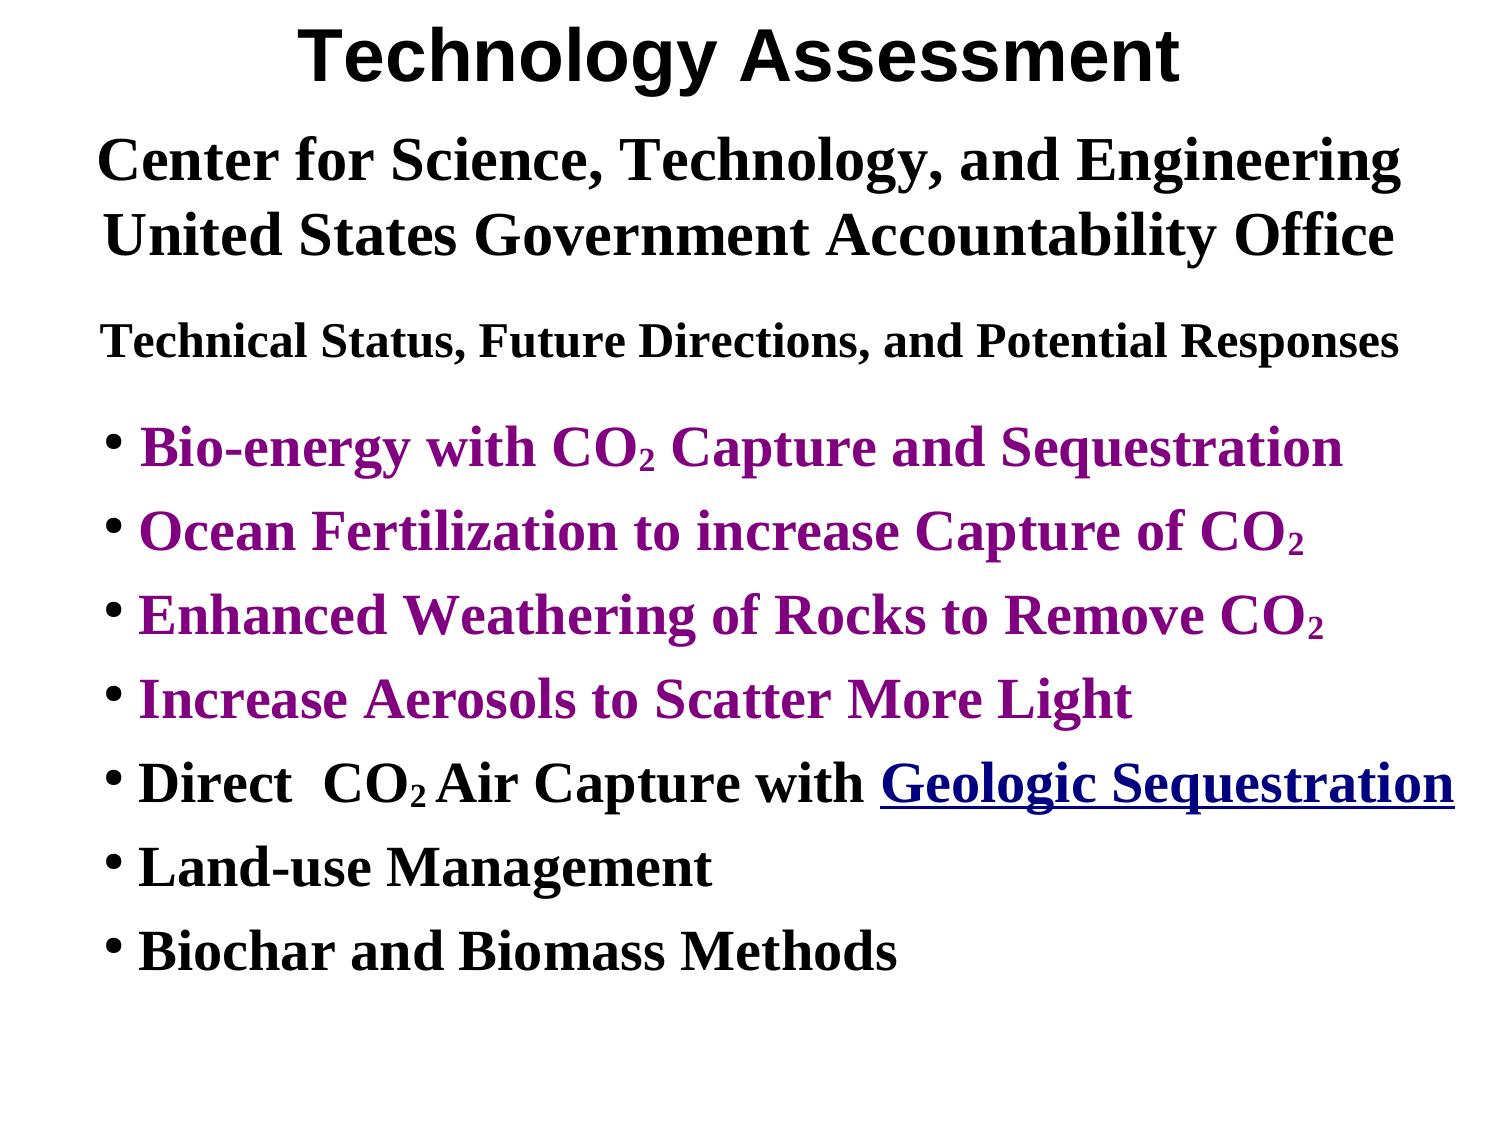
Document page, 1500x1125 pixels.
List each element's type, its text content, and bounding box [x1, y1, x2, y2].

text_box Bio-energy with CO2 Capture and Sequestration Ocean Fertilization to increase Capture of CO2 Enhanced Weathering of Rocks to Remove CO2 Increase Aerosols to Scatter More Light Direct CO2 Air Capture with Geologic Sequestration Land-use Management Biochar and Biomass Methods [88, 387, 1500, 1084]
text_box Technology Assessment [0, 13, 1500, 99]
text_box Center for Science, Technology, and Engineering United States Government Accountability Office Technical Status, Future Directions, and Potential Responses [0, 110, 1500, 376]
